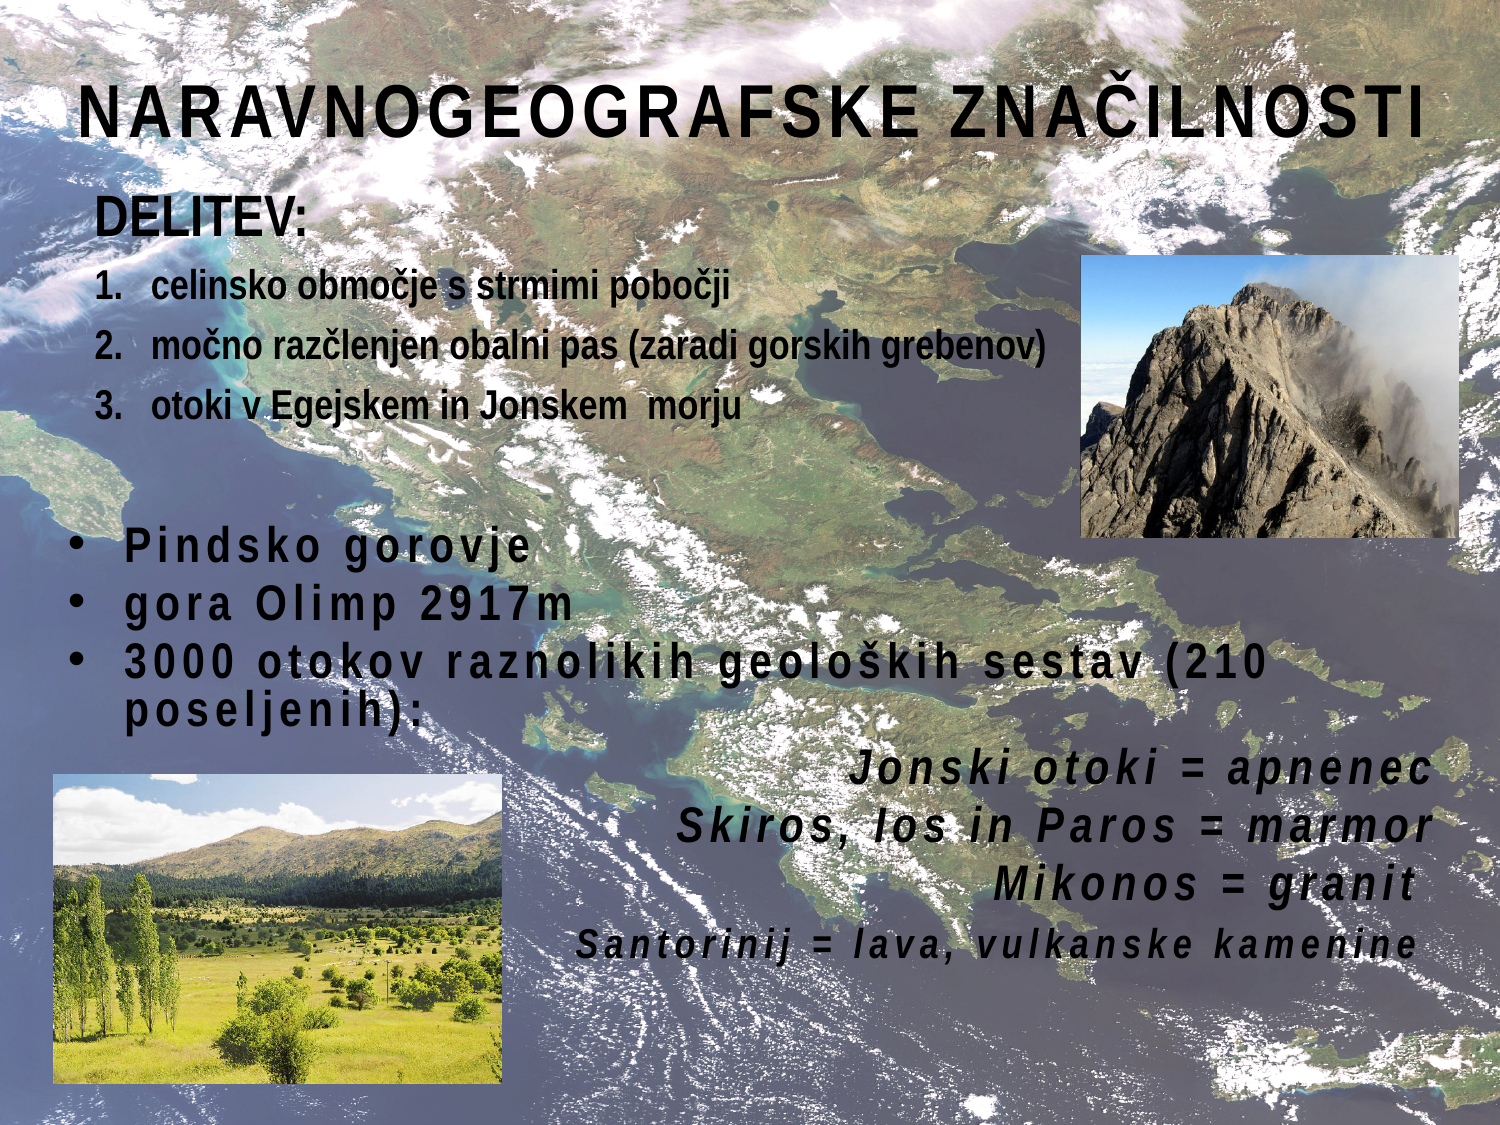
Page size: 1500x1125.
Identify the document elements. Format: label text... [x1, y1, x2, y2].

text_box DELITEV: celinsko območje s strmimi pobočji močno razčlenjen obalni pas (zaradi gorskih grebenov) otoki v Egejskem in Jonskem morju Pindsko gorovje gora Olimp 2917m 3000 otokov raznolikih geoloških sestav (210 poseljenih): Jonski otoki = apnenec Skiros, Ios in Paros = marmor Mikonos = granit Santorinij = lava, vulkanske kamenine [53, 156, 1447, 1125]
picture [0, 0, 1500, 1125]
text_box NARAVNOGEOGRAFSKE ZNAČILNOSTI [62, 54, 1442, 156]
